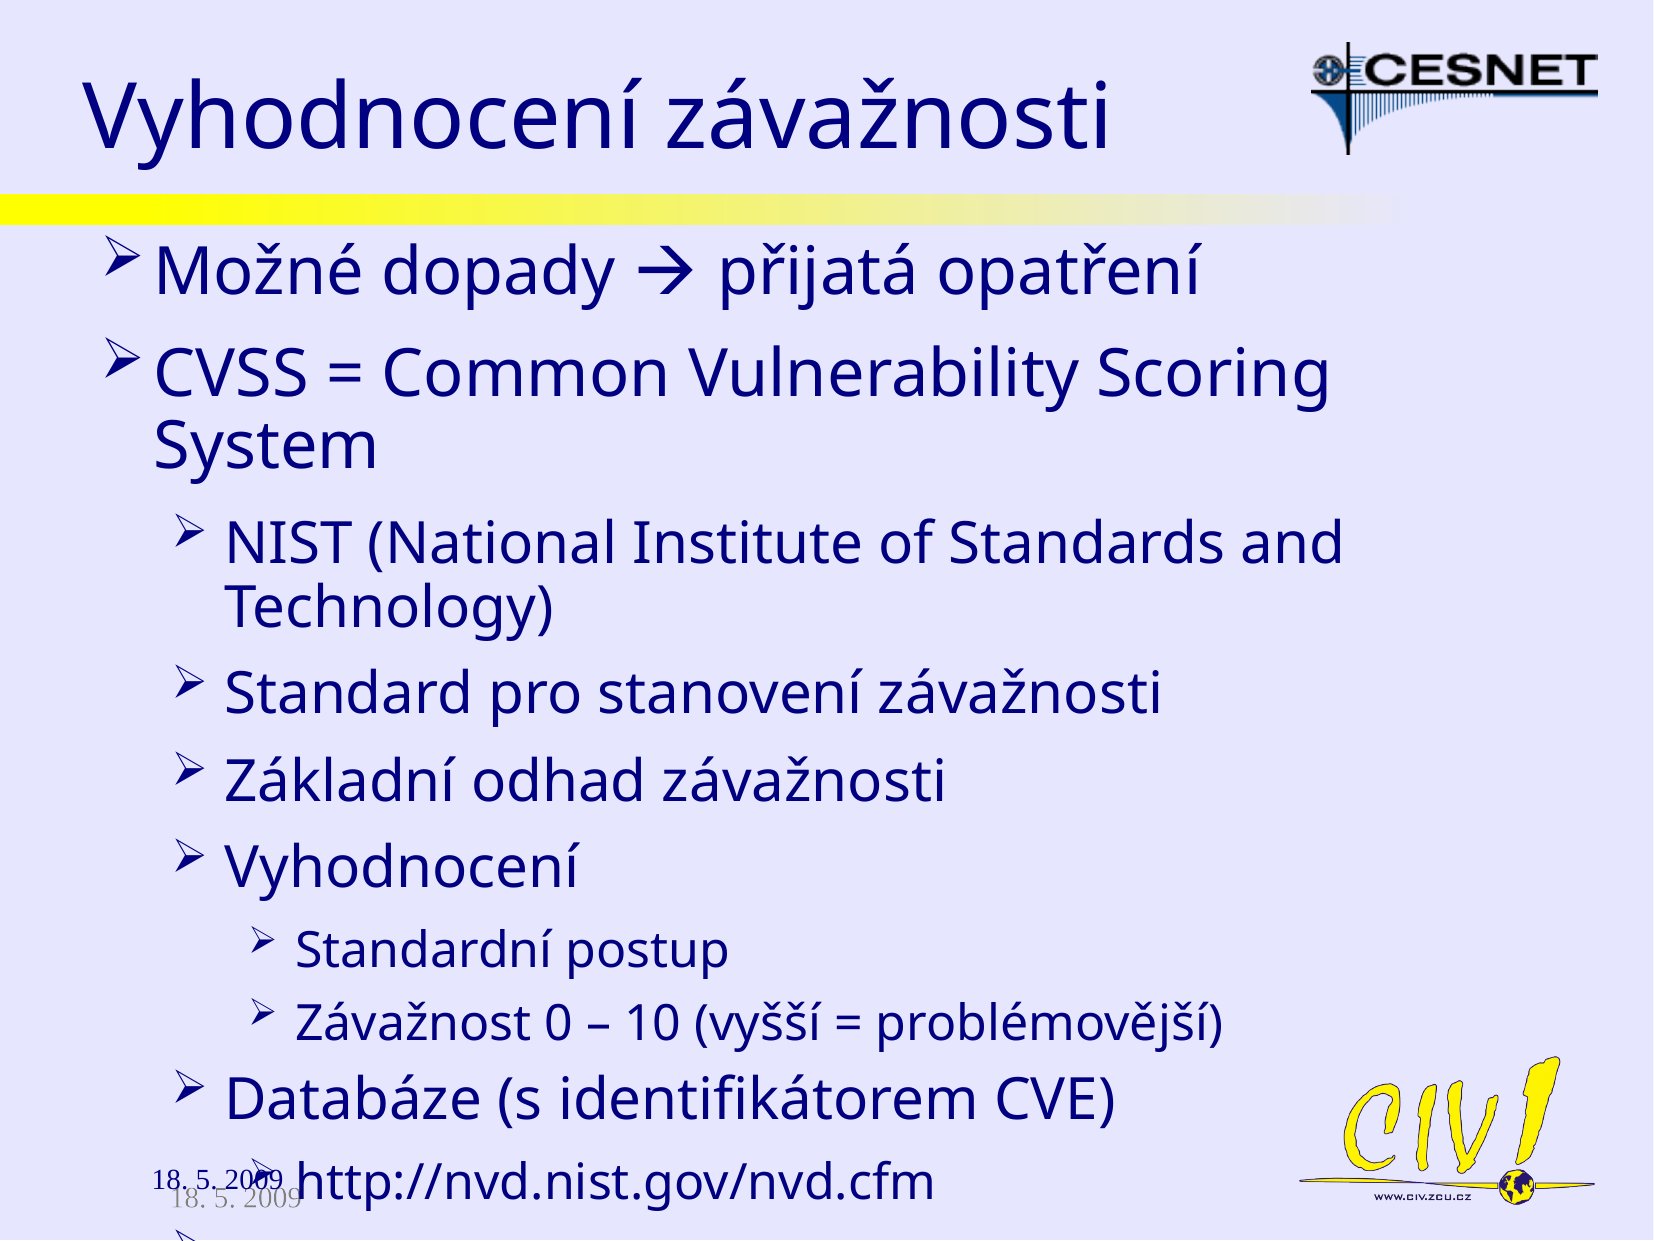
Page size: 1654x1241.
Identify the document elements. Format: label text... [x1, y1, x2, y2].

list Možné dopady  přijatá opatření CVSS = Common Vulnerability Scoring System NIST (National Institute of Standards and Technology) Standard pro stanovení závažnosti Základní odhad závažnosti Vyhodnocení Standardní postup Závažnost 0 – 10 (vyšší = problémovější) Databáze (s identifikátorem CVE) http://nvd.nist.gov/nvd.cfm [82, 236, 1571, 1225]
picture [1571, 1056, 1595, 1205]
title Vyhodnocení závažnosti [82, 49, 1571, 178]
picture [1311, 42, 1598, 155]
